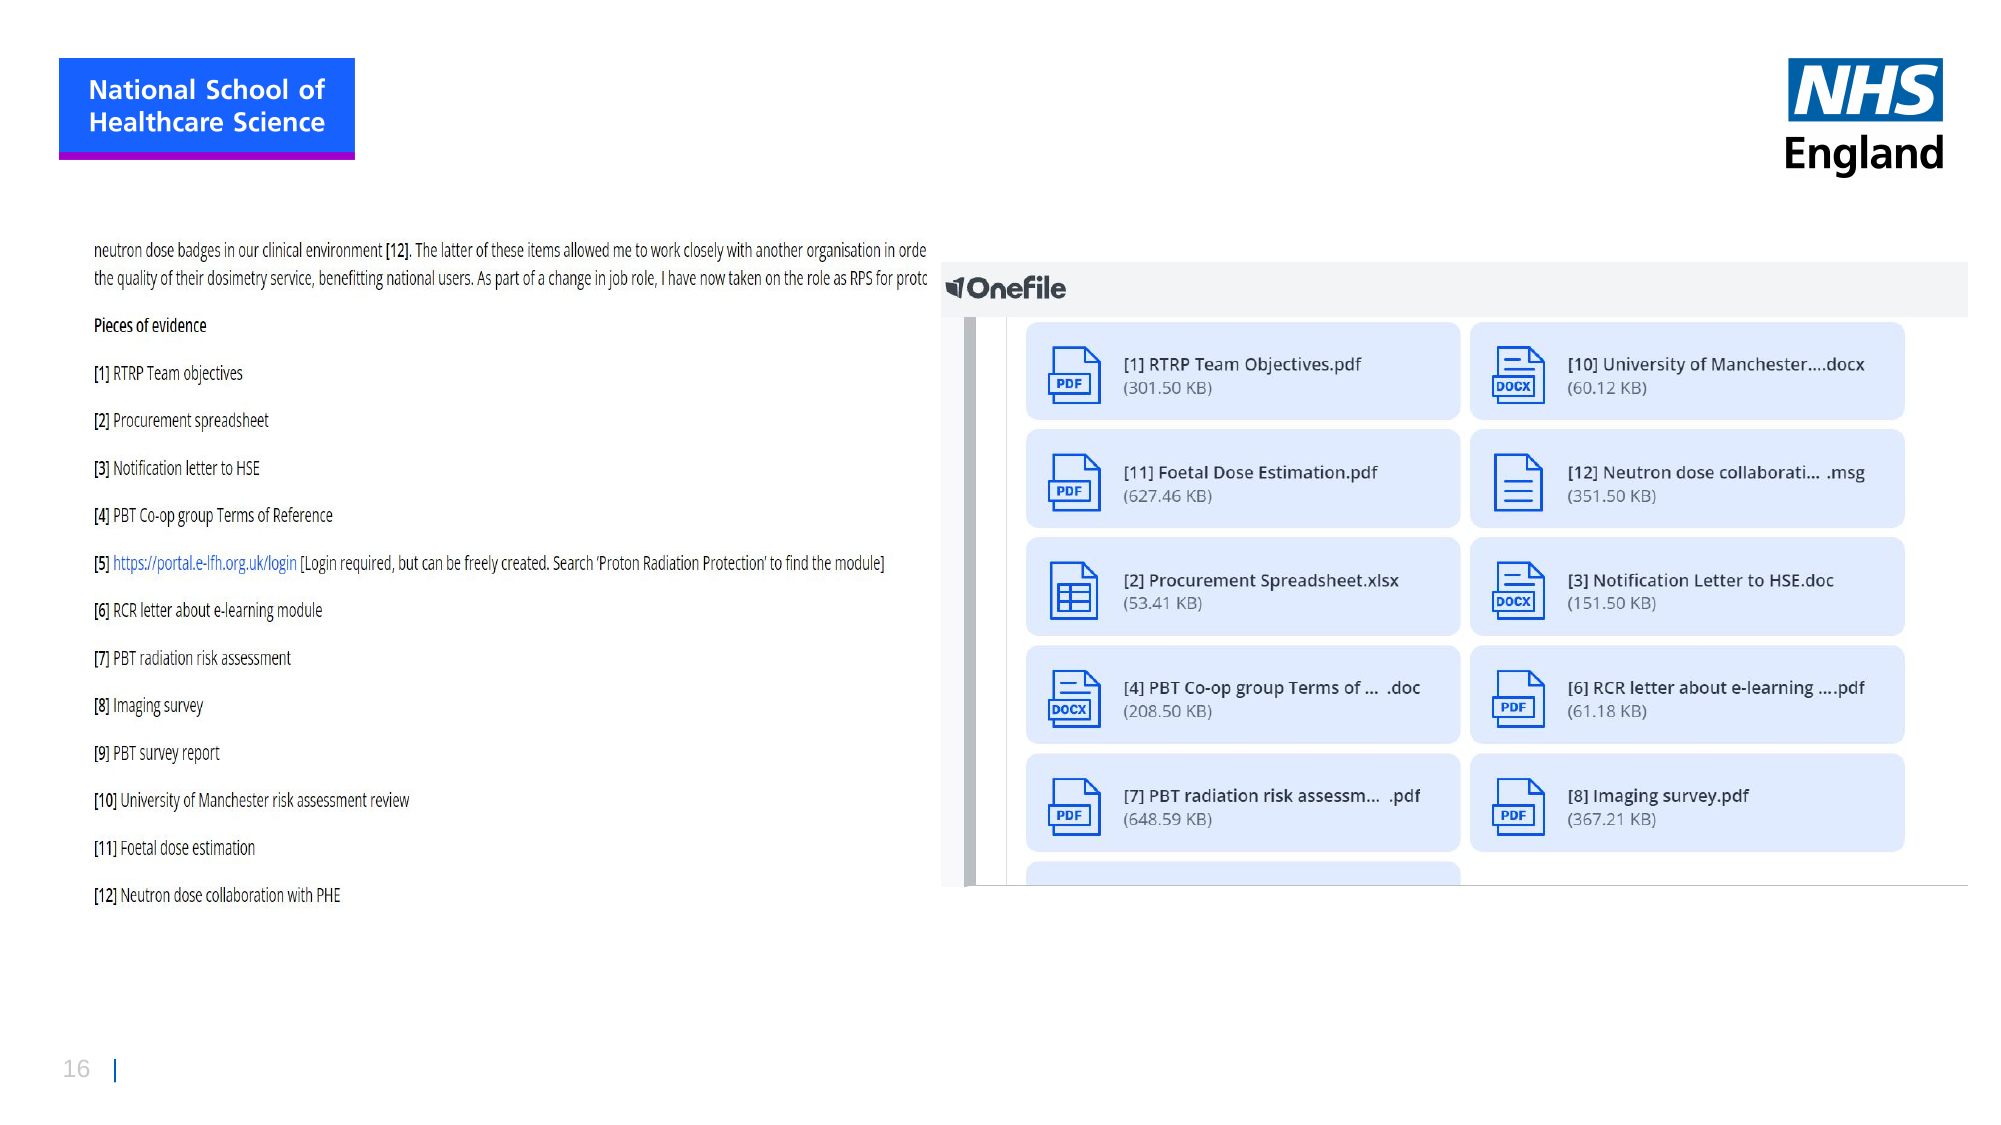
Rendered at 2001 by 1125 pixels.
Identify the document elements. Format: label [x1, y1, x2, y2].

picture [941, 263, 1968, 887]
picture [95, 238, 927, 910]
